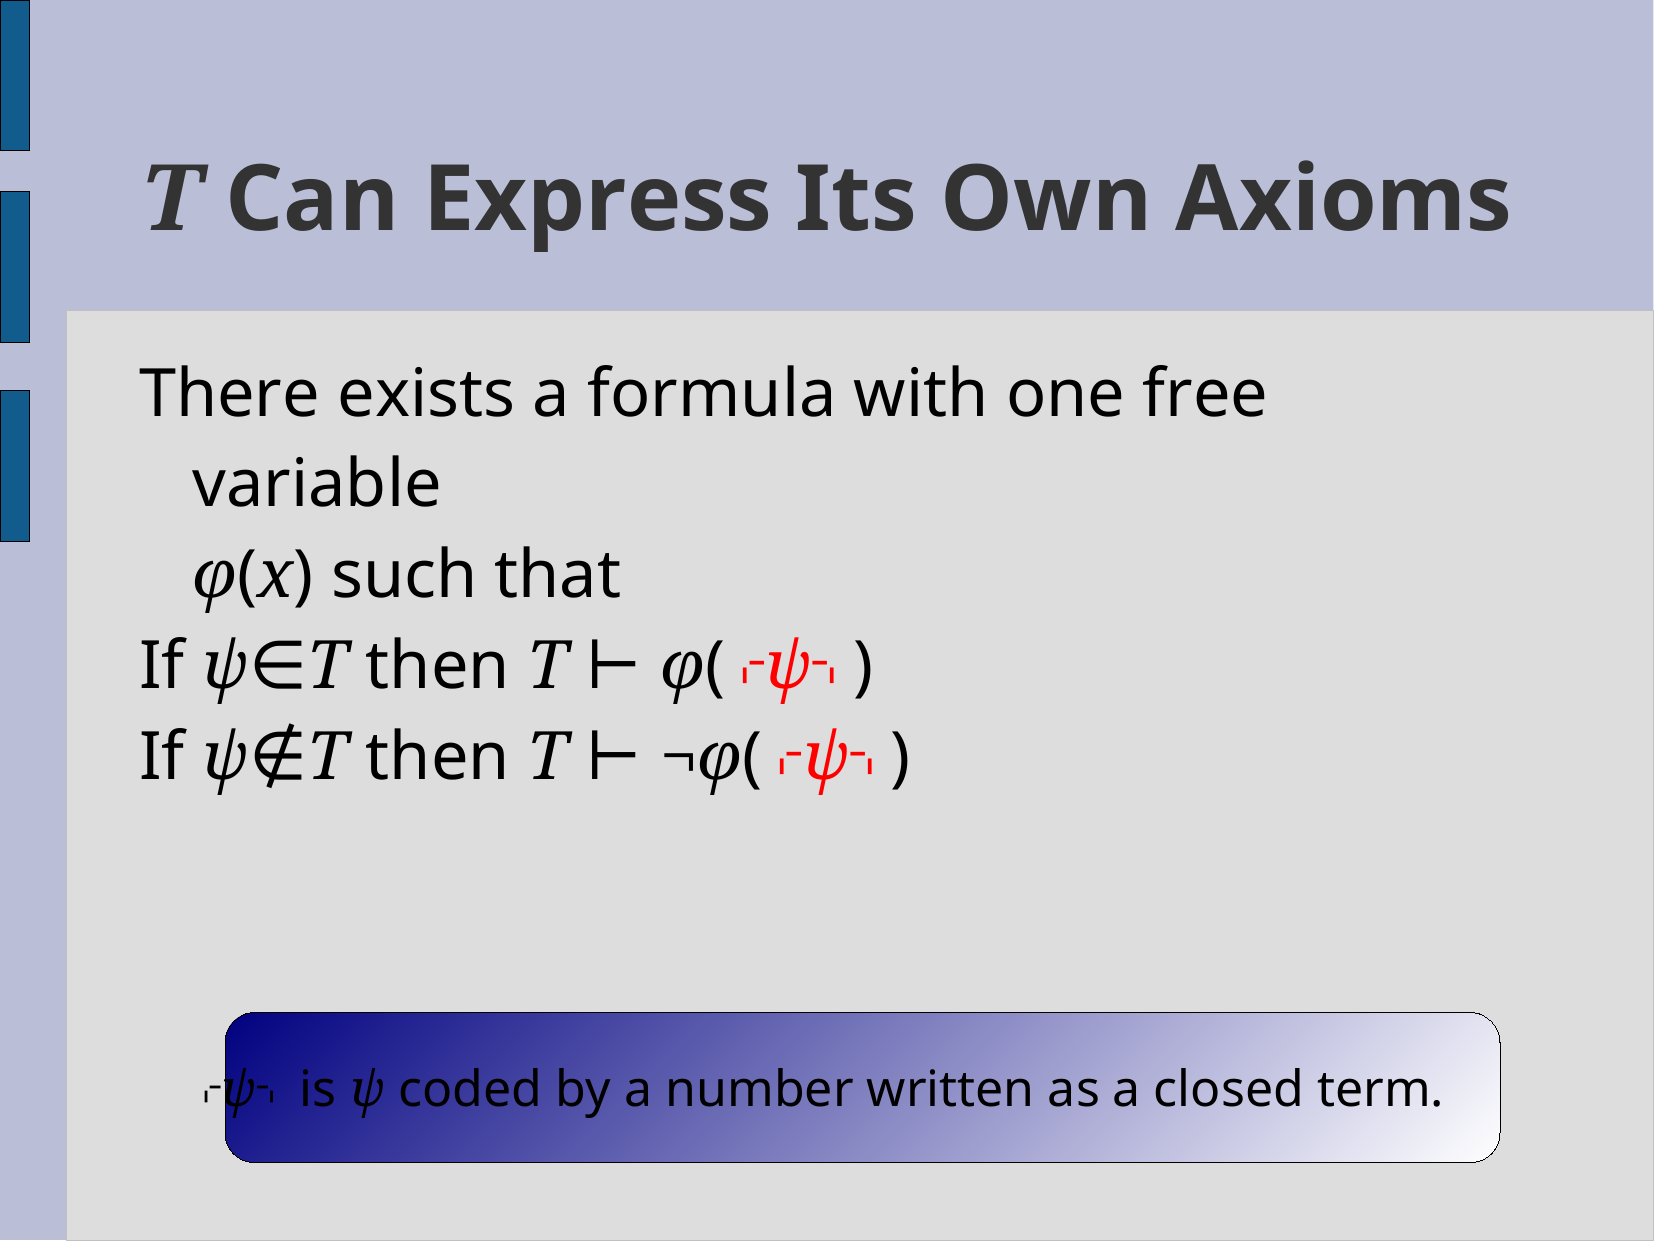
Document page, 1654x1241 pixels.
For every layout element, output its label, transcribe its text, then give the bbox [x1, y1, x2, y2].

text_box ⌌ψ⌍ is ψ coded by a number written as a closed term. [225, 1012, 1501, 1163]
title T Can Express Its Own Axioms [121, 91, 1534, 299]
list There exists a formula with one free variable φ(x) such that If ψ∈T then T ⊢ φ(⌌ψ⌍) If ψ∉T then T ⊢ ¬φ(⌌ψ⌍) [121, 344, 1534, 1127]
